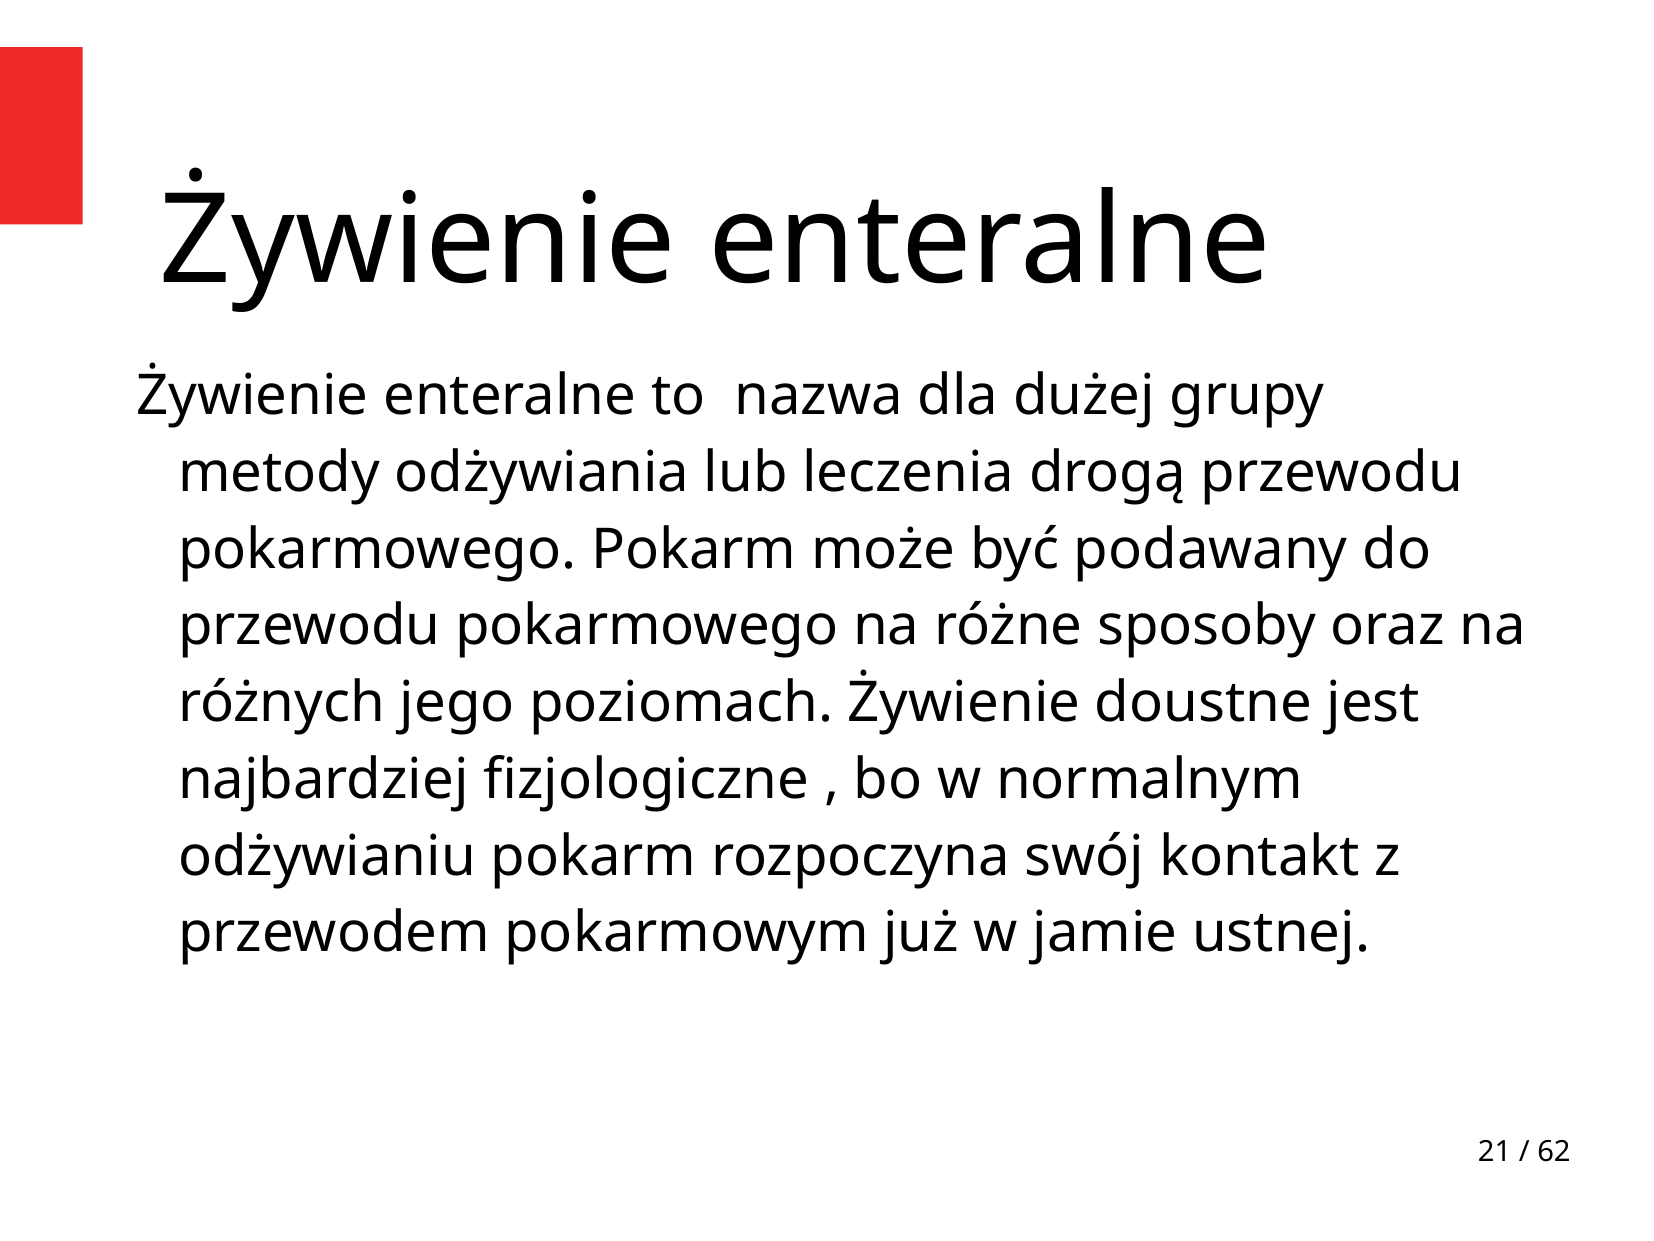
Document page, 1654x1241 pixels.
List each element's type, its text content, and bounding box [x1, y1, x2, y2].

title Żywienie enteralne [141, 129, 1595, 338]
list Żywienie enteralne to nazwa dla dużej grupy metody odżywiania lub leczenia drogą przewodu pokarmowego. Pokarm może być podawany do przewodu pokarmowego na różne sposoby oraz na różnych jego poziomach. Żywienie doustne jest najbardziej fizjologiczne , bo w normalnym odżywianiu pokarm rozpoczyna swój kontakt z przewodem pokarmowym już w jamie ustnej. [118, 354, 1536, 1074]
